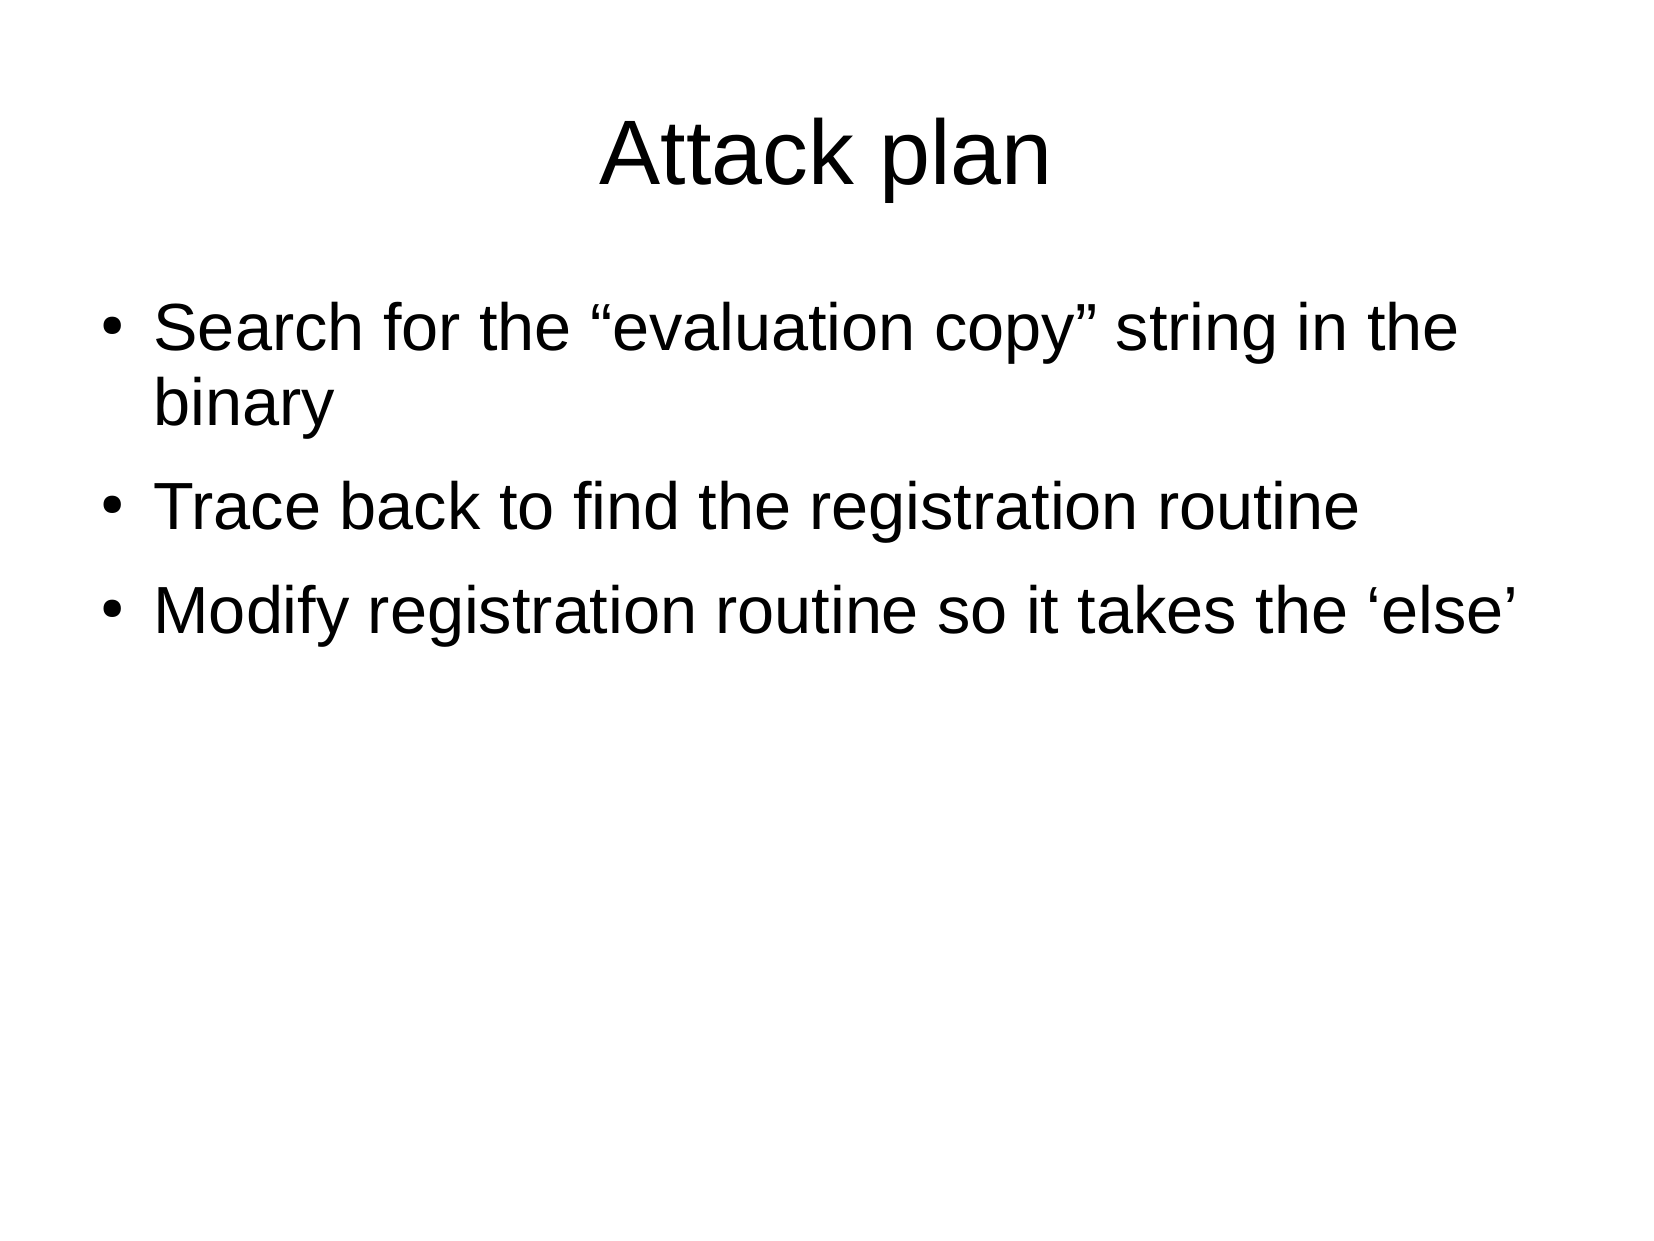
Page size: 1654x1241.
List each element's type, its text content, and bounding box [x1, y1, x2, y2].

title Attack plan [82, 49, 1571, 257]
list Search for the “evaluation copy” string in the binary Trace back to find the registration routine Modify registration routine so it takes the ‘else’ [82, 290, 1571, 1010]
